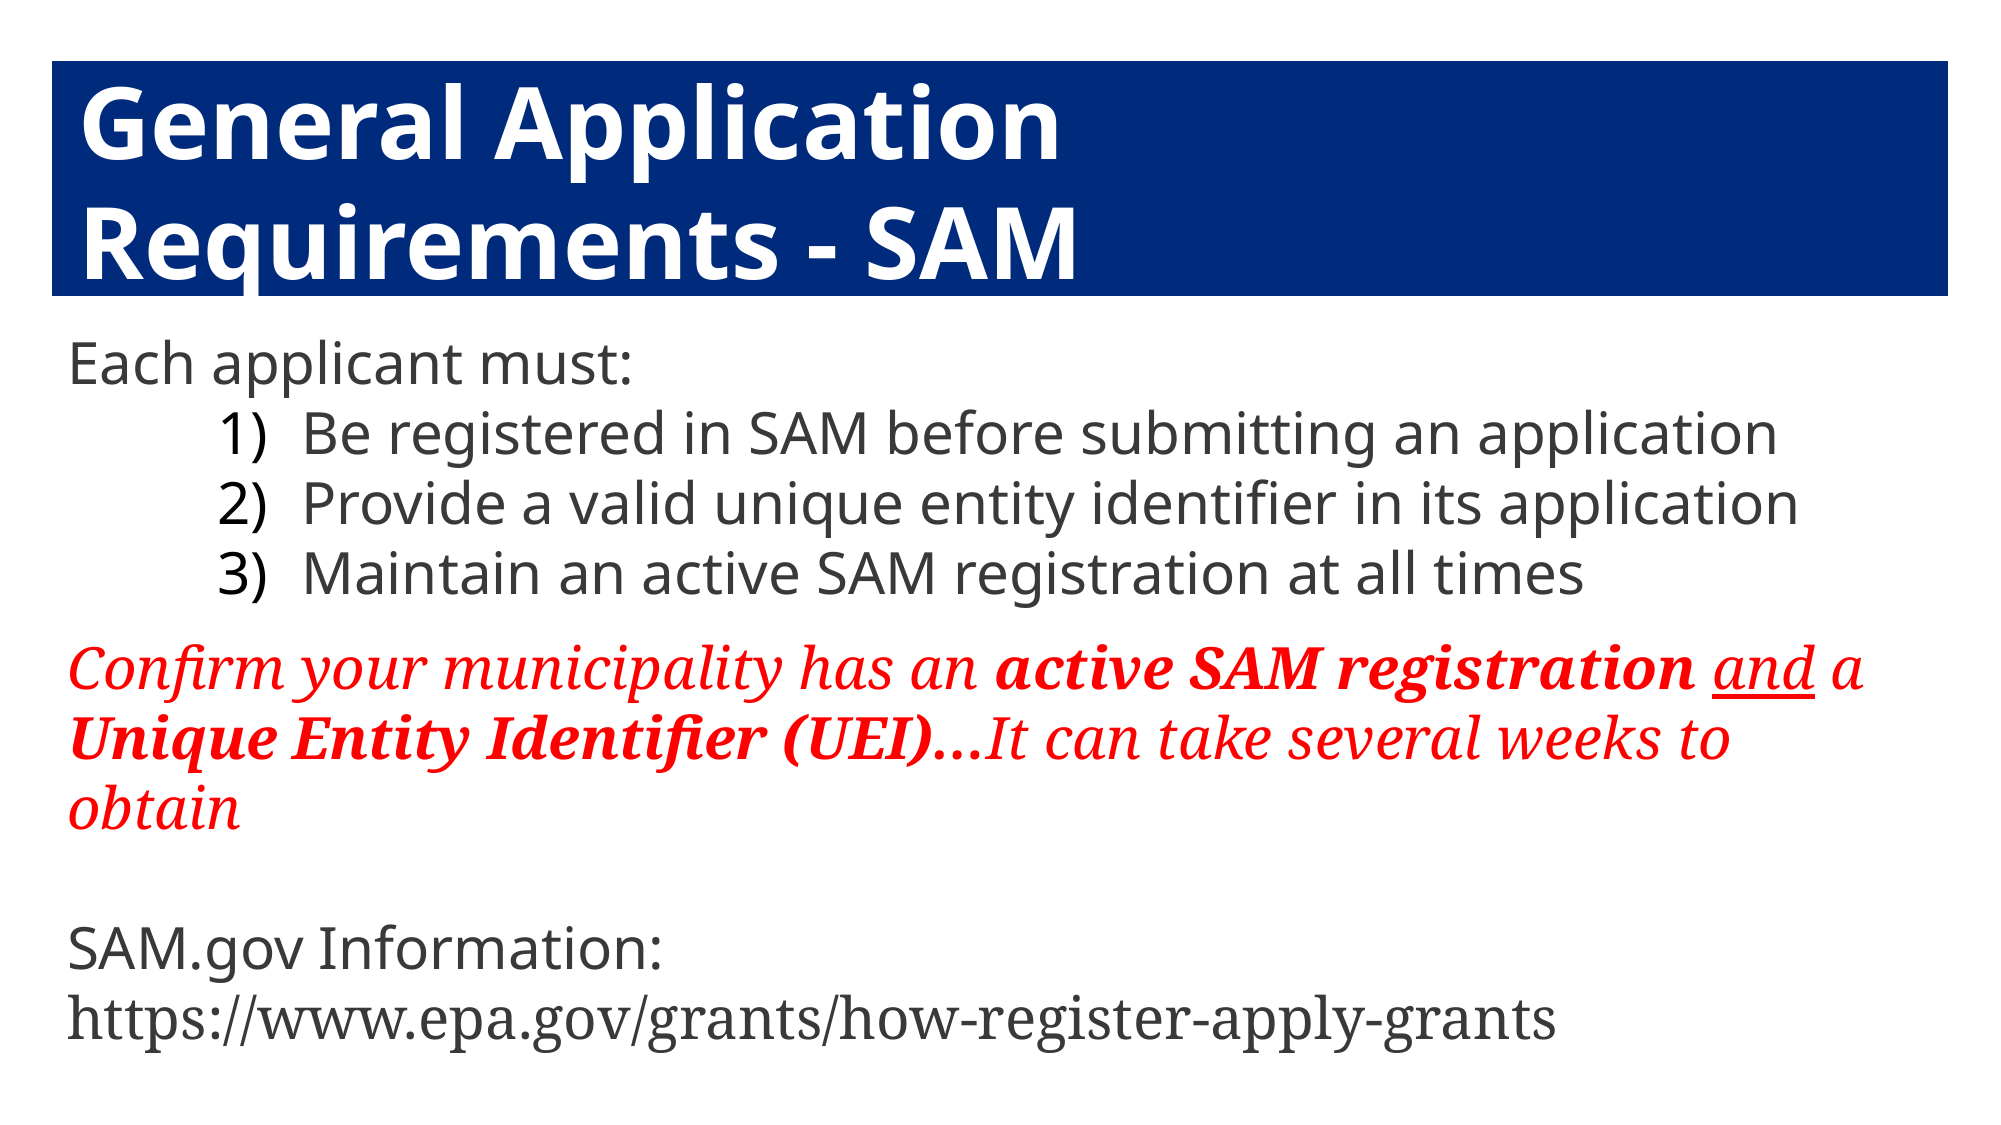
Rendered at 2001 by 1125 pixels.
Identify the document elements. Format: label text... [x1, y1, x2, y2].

text_box General Application Requirements - SAM [63, 51, 1719, 310]
text_box [1719, 61, 1948, 296]
text_box [52, 61, 63, 296]
text_box Each applicant must: Be registered in SAM before submitting an application Provide a valid unique entity identifier in its application Maintain an active SAM registration at all times Confirm your municipality has an active SAM registration and a Unique Entity Identifier (UEI)…It can take several weeks to obtain SAM.gov Information: https://www.epa.gov/grants/how-register-apply-grants [52, 318, 1899, 1125]
